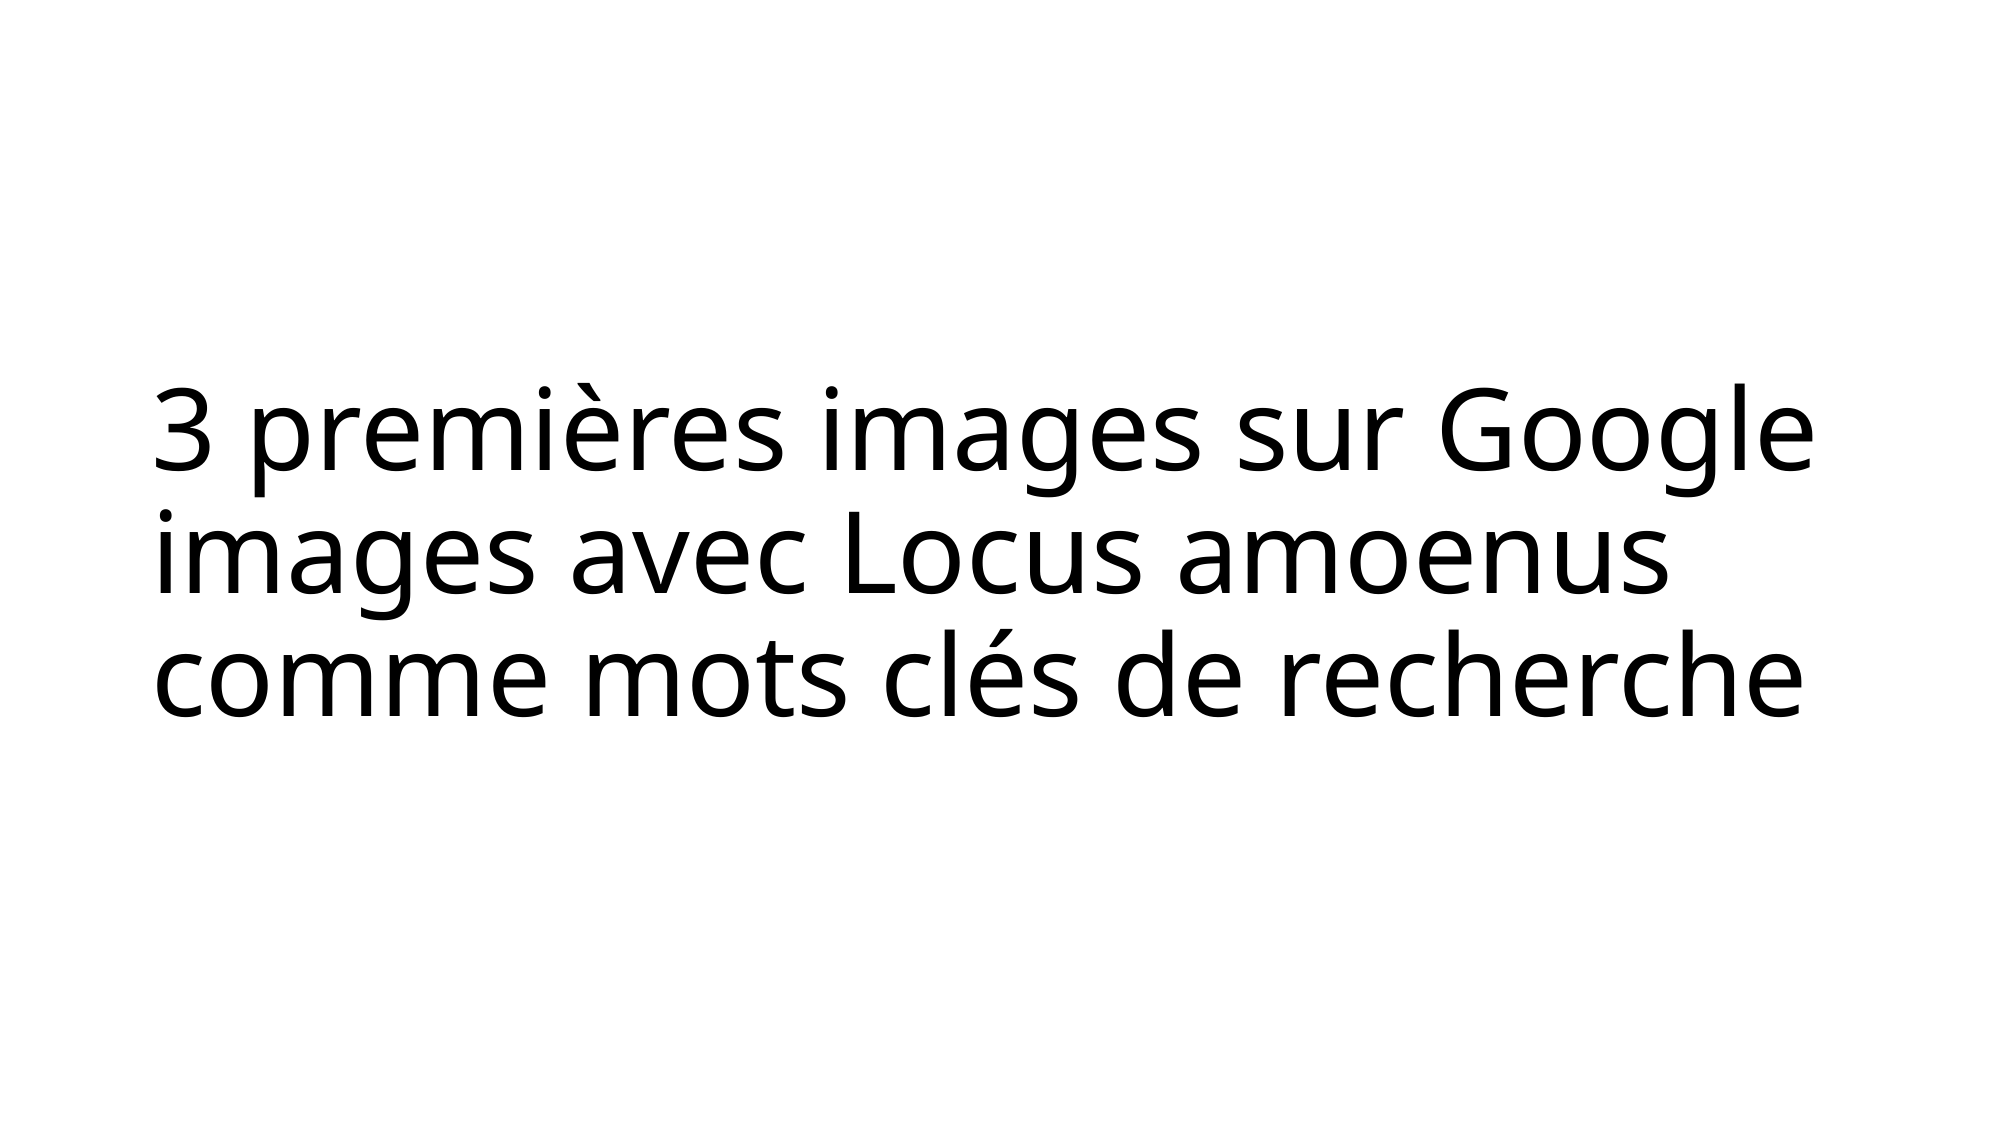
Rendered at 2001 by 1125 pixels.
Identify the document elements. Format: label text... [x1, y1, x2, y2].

title 3 premières images sur Google images avec Locus amoenus comme mots clés de recherche [136, 280, 1862, 749]
